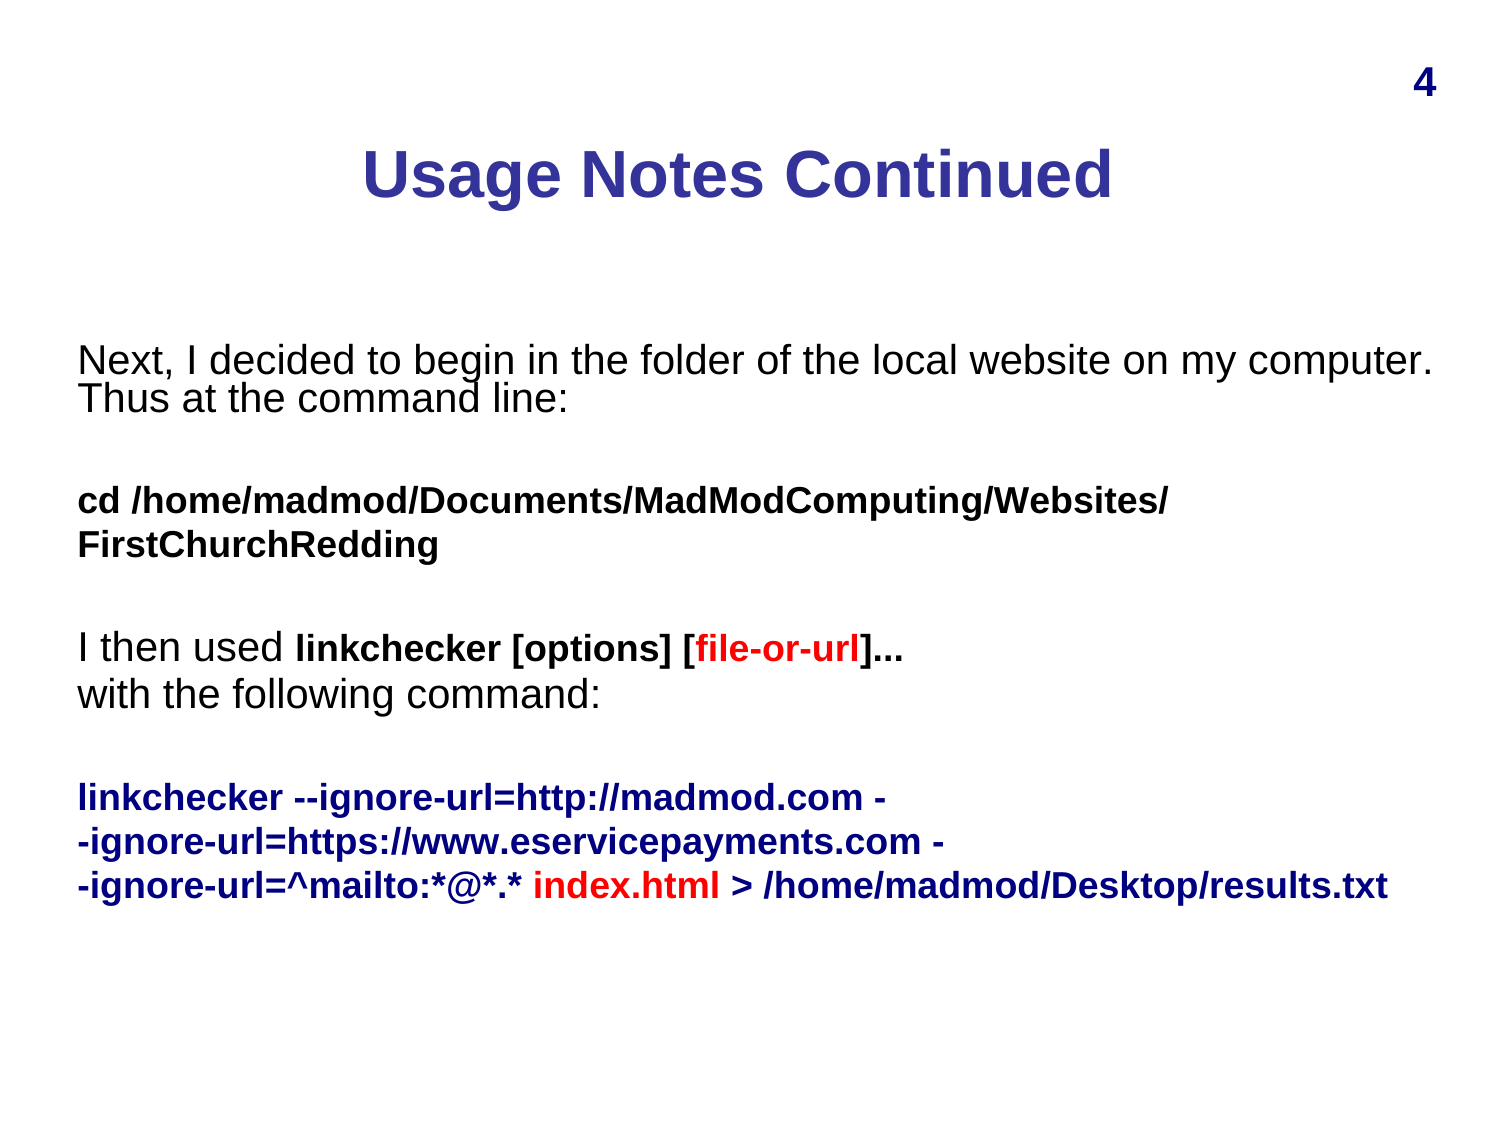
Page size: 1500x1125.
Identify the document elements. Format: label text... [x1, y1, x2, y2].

title Usage Notes Continued [112, 112, 1388, 225]
text_box 4 [1387, 47, 1463, 113]
list Next, I decided to begin in the folder of the local website on my computer. Thus at the command line: cd /home/madmod/Documents/MadModComputing/Websites/ FirstChurchRedding I then used linkchecker [options] [file-or-url]... with the following command: linkchecker --ignore-url=http://madmod.com - -ignore-url=https://www.eservicepayments.com - -ignore-url=^mailto:*@*.* index.html > /home/madmod/Desktop/results.txt [0, 337, 1463, 977]
